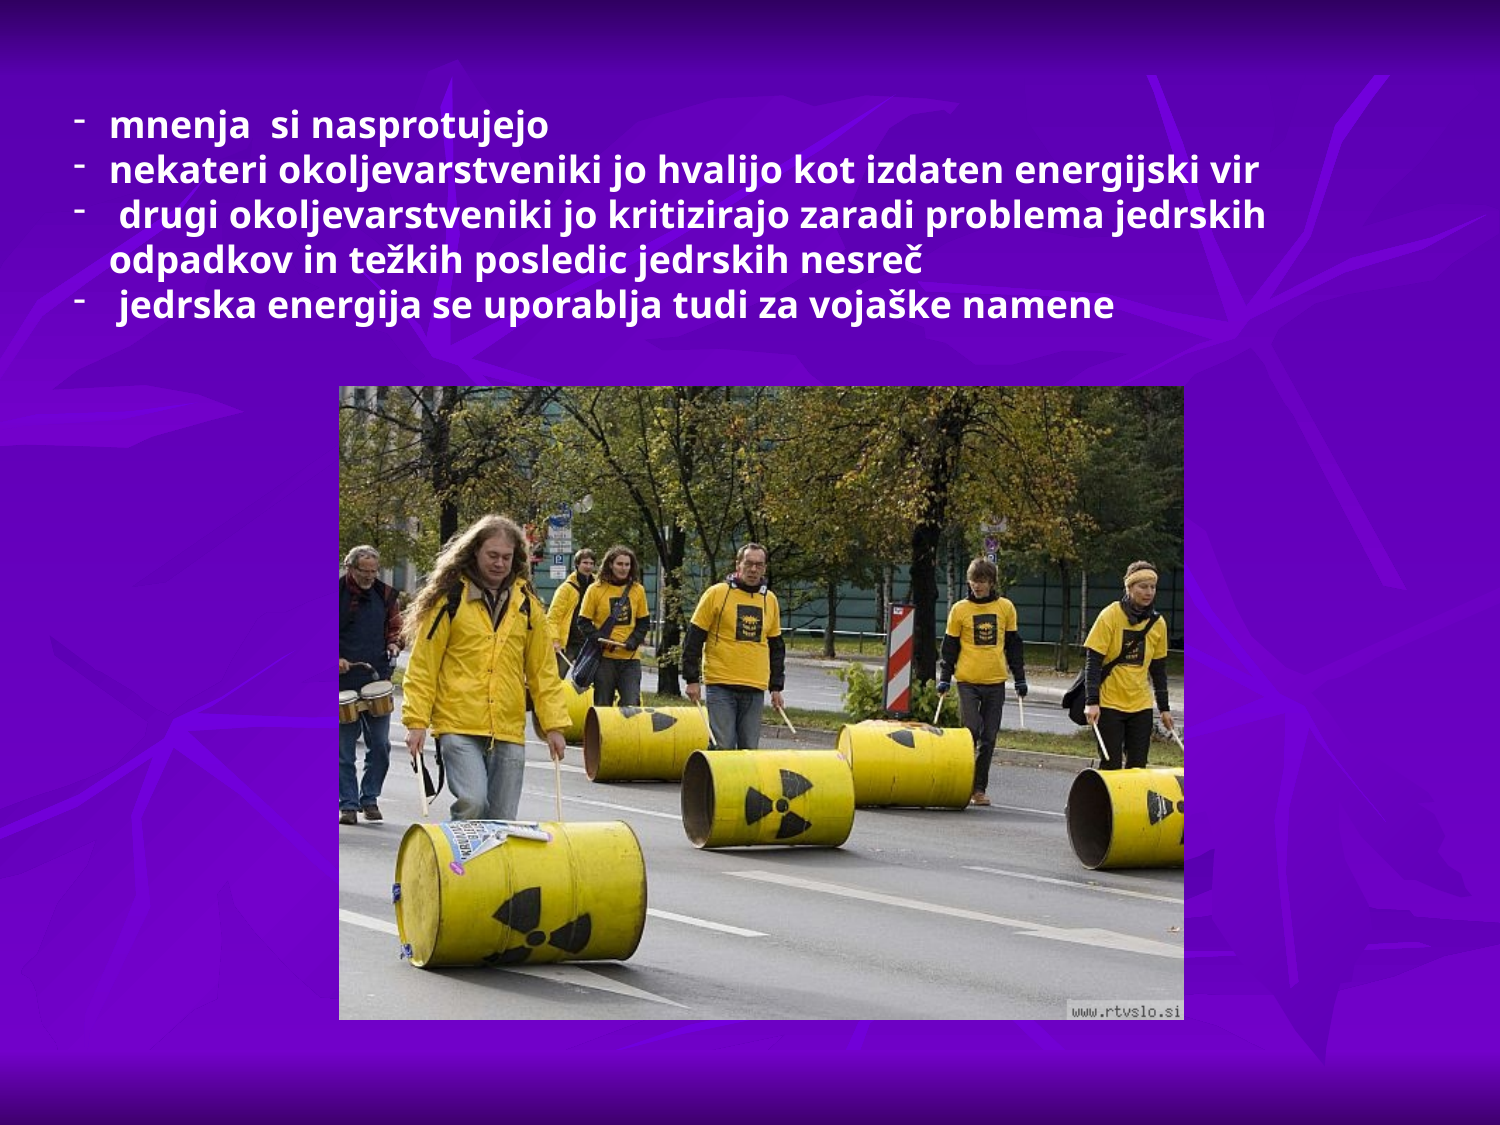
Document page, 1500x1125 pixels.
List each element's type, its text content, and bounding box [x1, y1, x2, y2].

text_box mnenja si nasprotujejo nekateri okoljevarstveniki jo hvalijo kot izdaten energijski vir drugi okoljevarstveniki jo kritizirajo zaradi problema jedrskih odpadkov in težkih posledic jedrskih nesreč jedrska energija se uporablja tudi za vojaške namene [58, 93, 1453, 334]
picture [339, 386, 1184, 1020]
